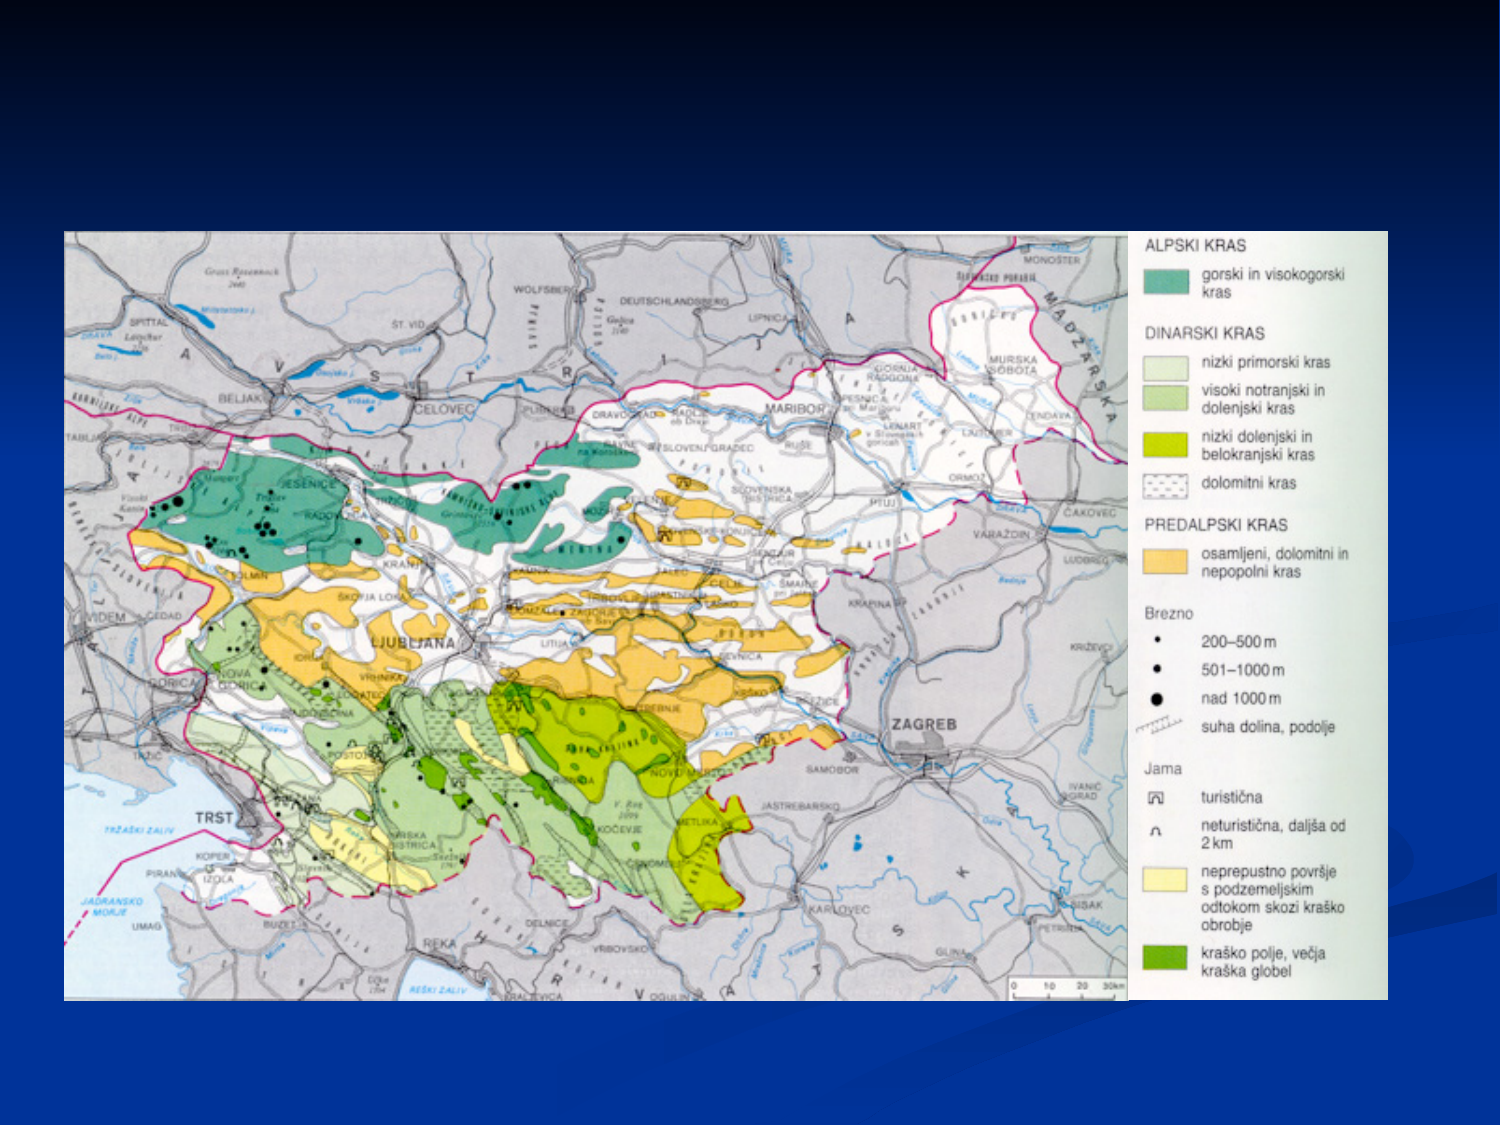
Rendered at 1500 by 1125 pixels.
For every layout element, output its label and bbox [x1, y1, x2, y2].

picture [64, 231, 1388, 1001]
